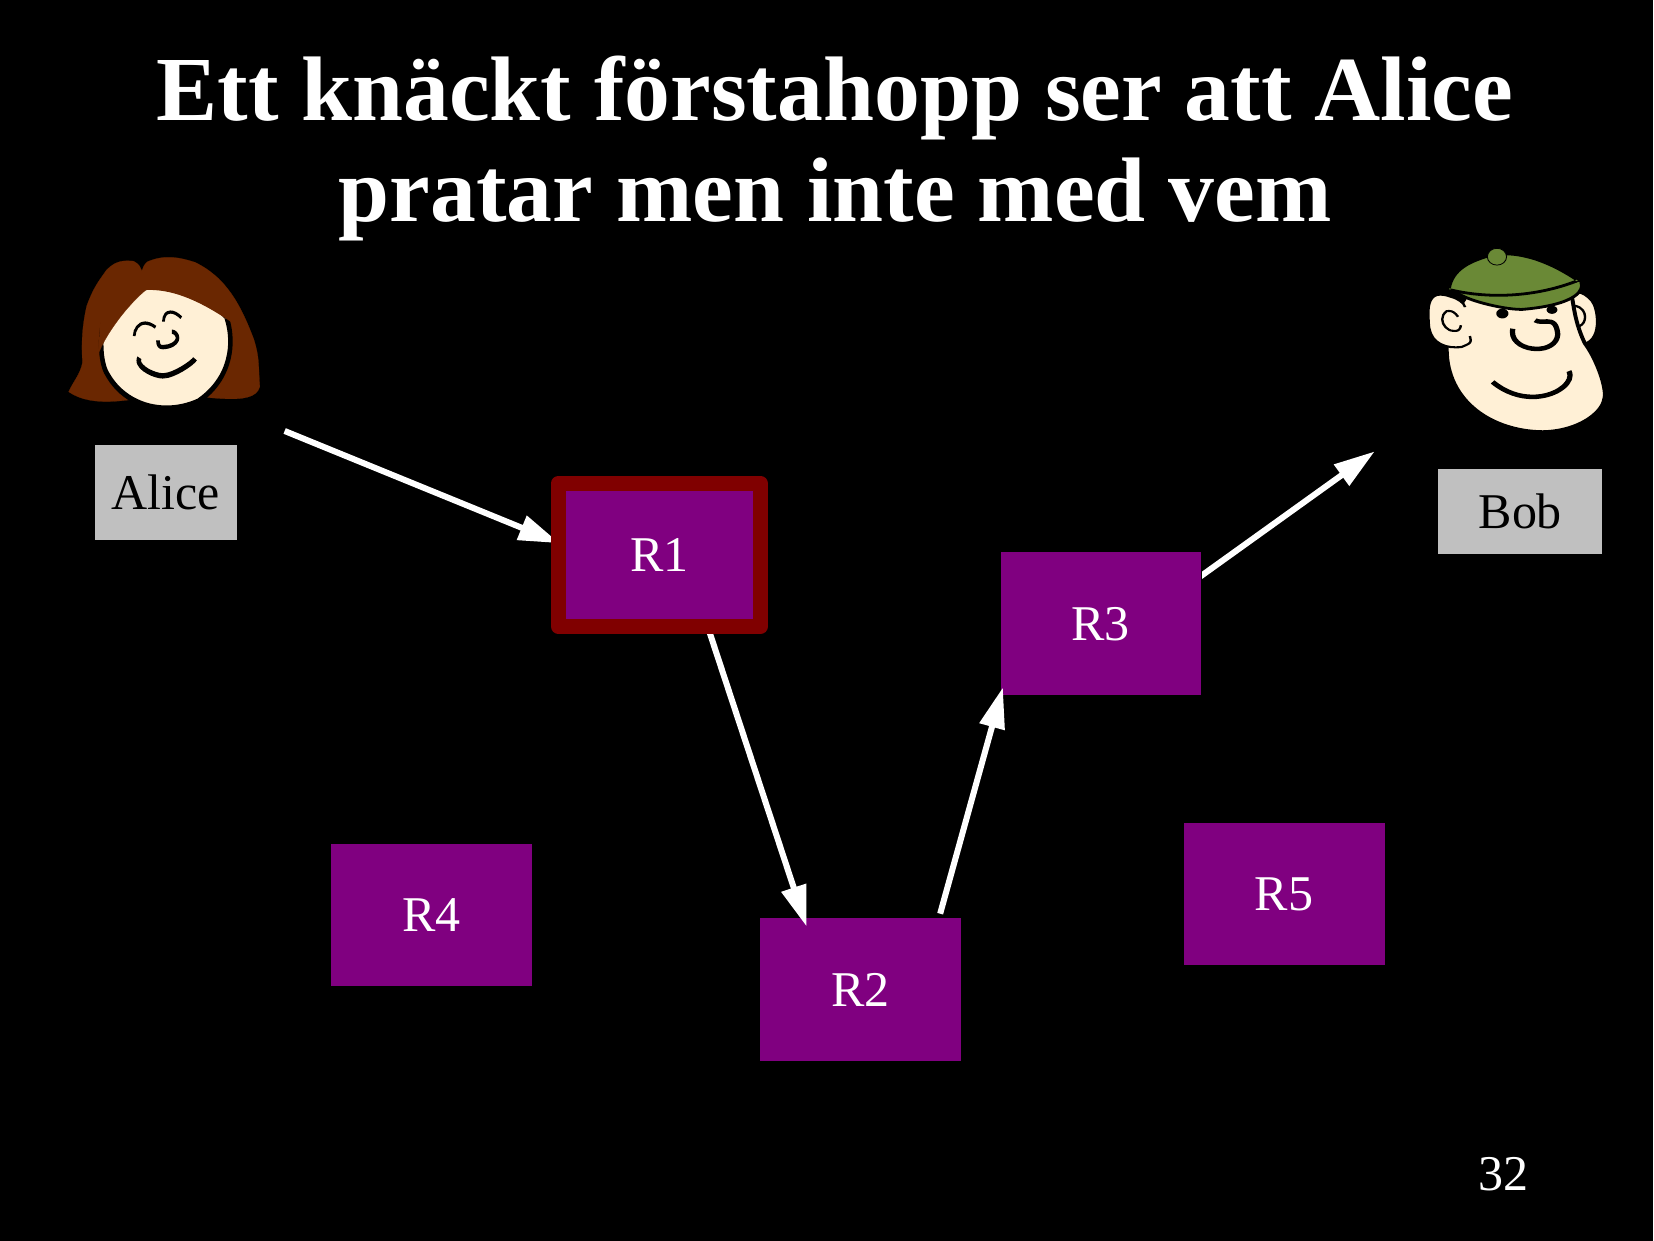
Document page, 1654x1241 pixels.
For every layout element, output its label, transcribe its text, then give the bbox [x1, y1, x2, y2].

text_box Alice [94, 444, 238, 541]
text_box R2 [759, 917, 962, 1062]
text_box R1 [558, 483, 761, 627]
picture [1426, 245, 1607, 434]
text_box R3 [1000, 551, 1202, 696]
picture [68, 256, 261, 411]
text_box R4 [330, 843, 533, 987]
text_box R5 [1183, 822, 1386, 966]
text_box Bob [1437, 468, 1603, 555]
title Ett knäckt förstahopp ser att Alice pratar men inte med vem [130, 28, 1542, 252]
